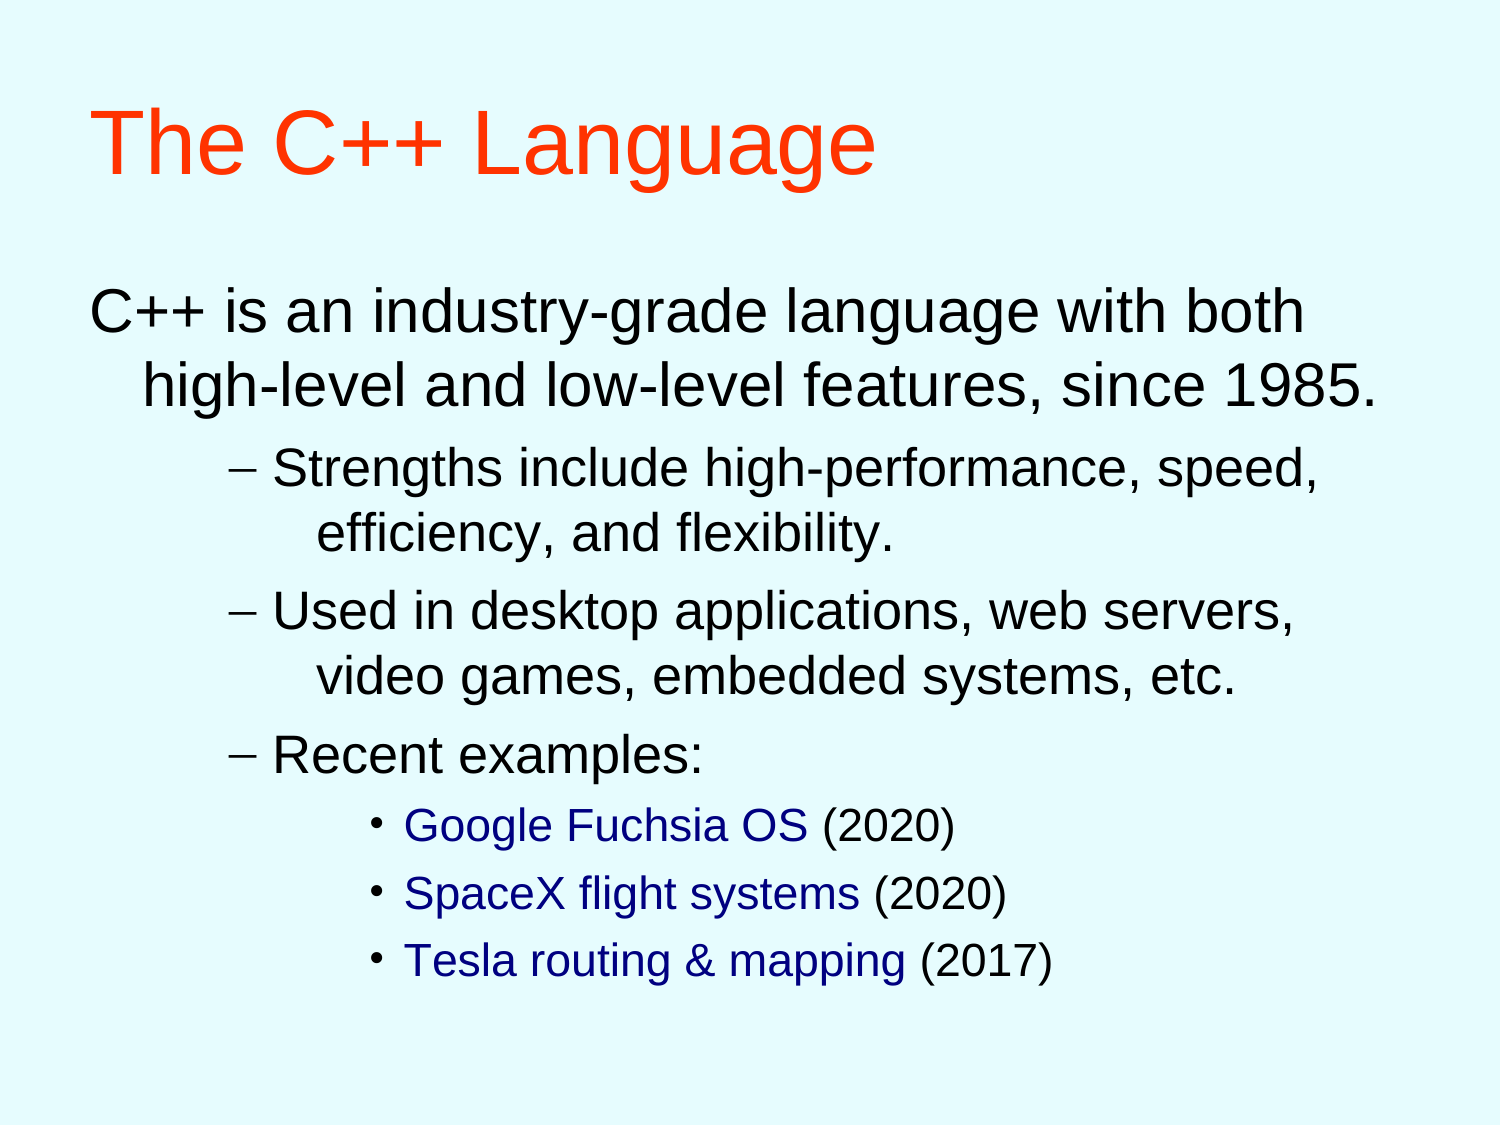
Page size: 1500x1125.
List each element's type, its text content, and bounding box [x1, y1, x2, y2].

title The C++ Language [75, 45, 1423, 231]
list C++ is an industry-grade language with both high-level and low-level features, since 1985. Strengths include high-performance, speed, efficiency, and flexibility. Used in desktop applications, web servers, video games, embedded systems, etc. Recent examples: Google Fuchsia OS (2020) SpaceX flight systems (2020) Tesla routing & mapping (2017) [75, 262, 1423, 1003]
